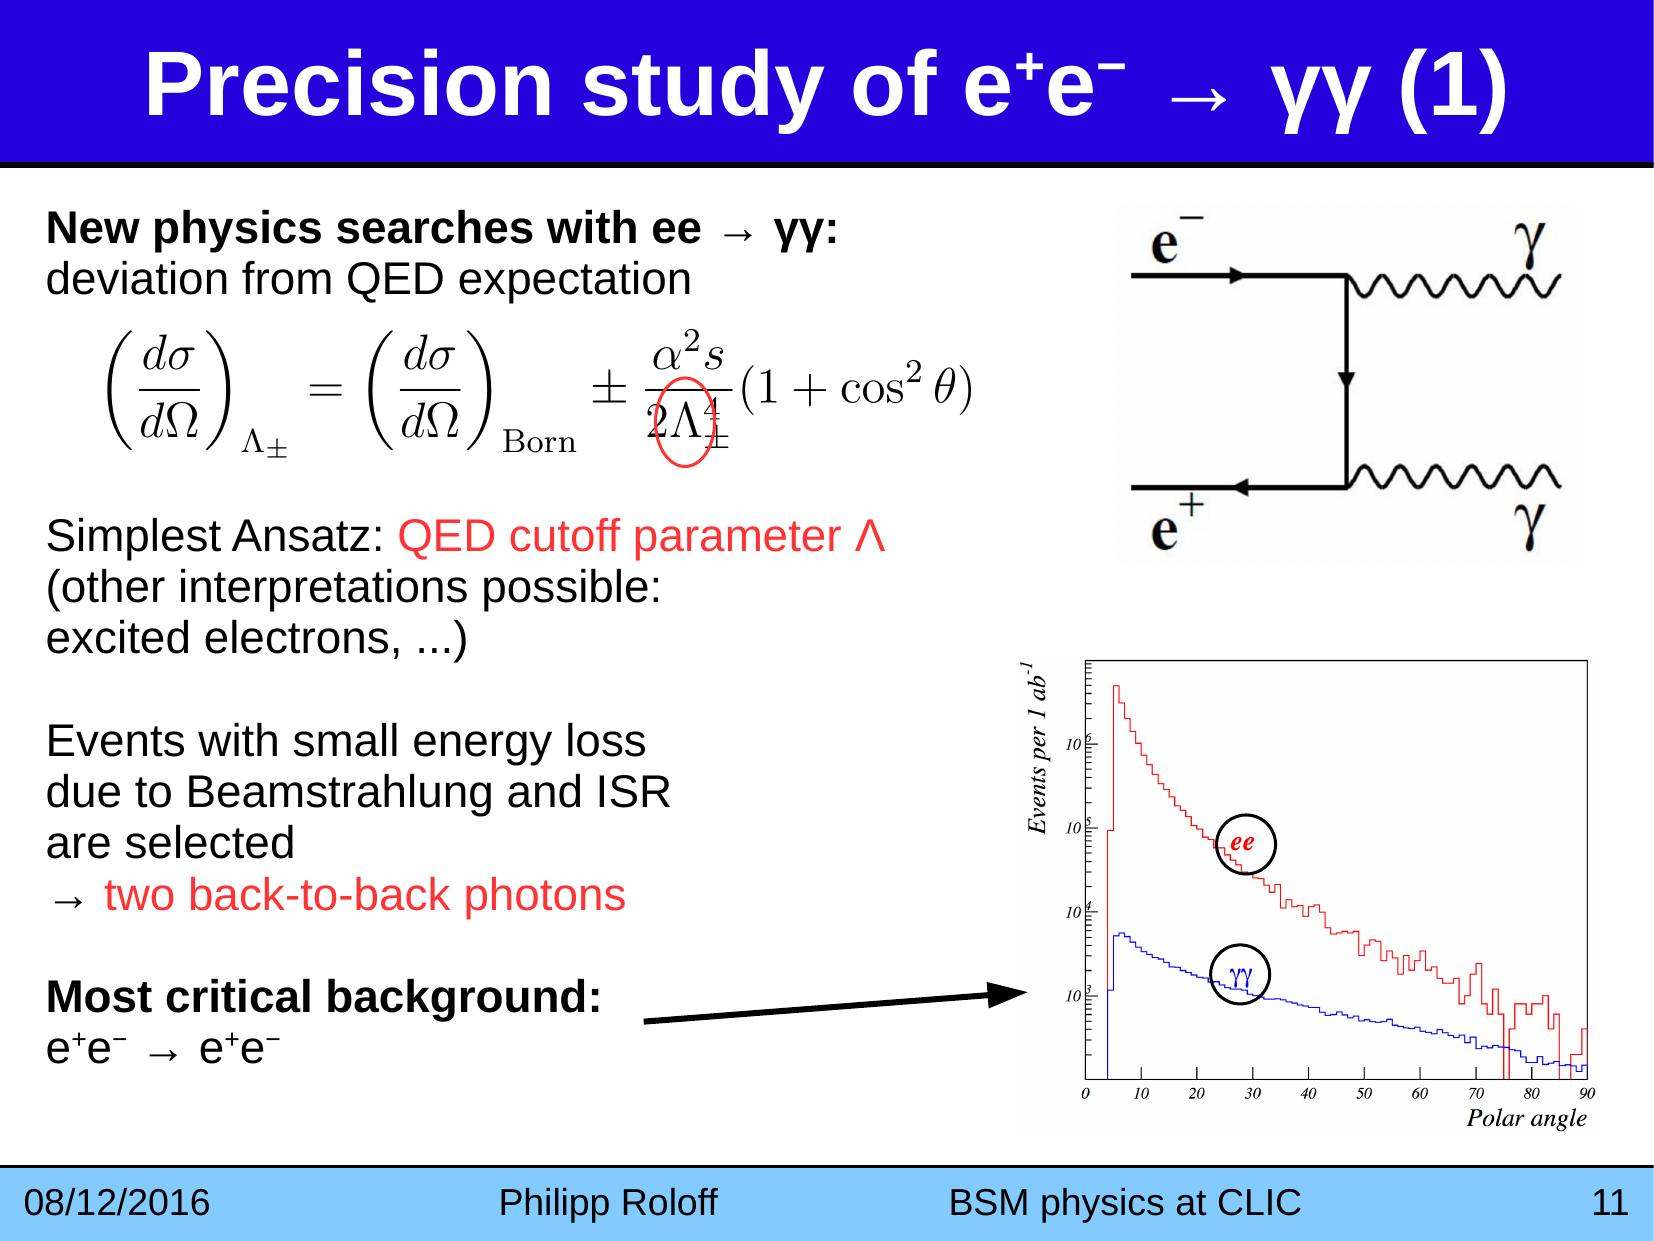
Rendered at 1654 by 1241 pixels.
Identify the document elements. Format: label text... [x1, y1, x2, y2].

picture [658, 380, 713, 464]
text_box New physics searches with ee → γγ: deviation from QED expectation Simplest Ansatz: QED cutoff parameter Λ (other interpretations possible: excited electrons, ...) Events with small energy loss due to Beamstrahlung and ISR are selected → two back-to-back photons Most critical background: e+e− → e+e− [30, 194, 1063, 1241]
picture [1015, 655, 1600, 1136]
title Precision study of e+e− → γγ (1) [82, 13, 1571, 154]
picture [94, 314, 983, 465]
picture [1116, 204, 1582, 566]
